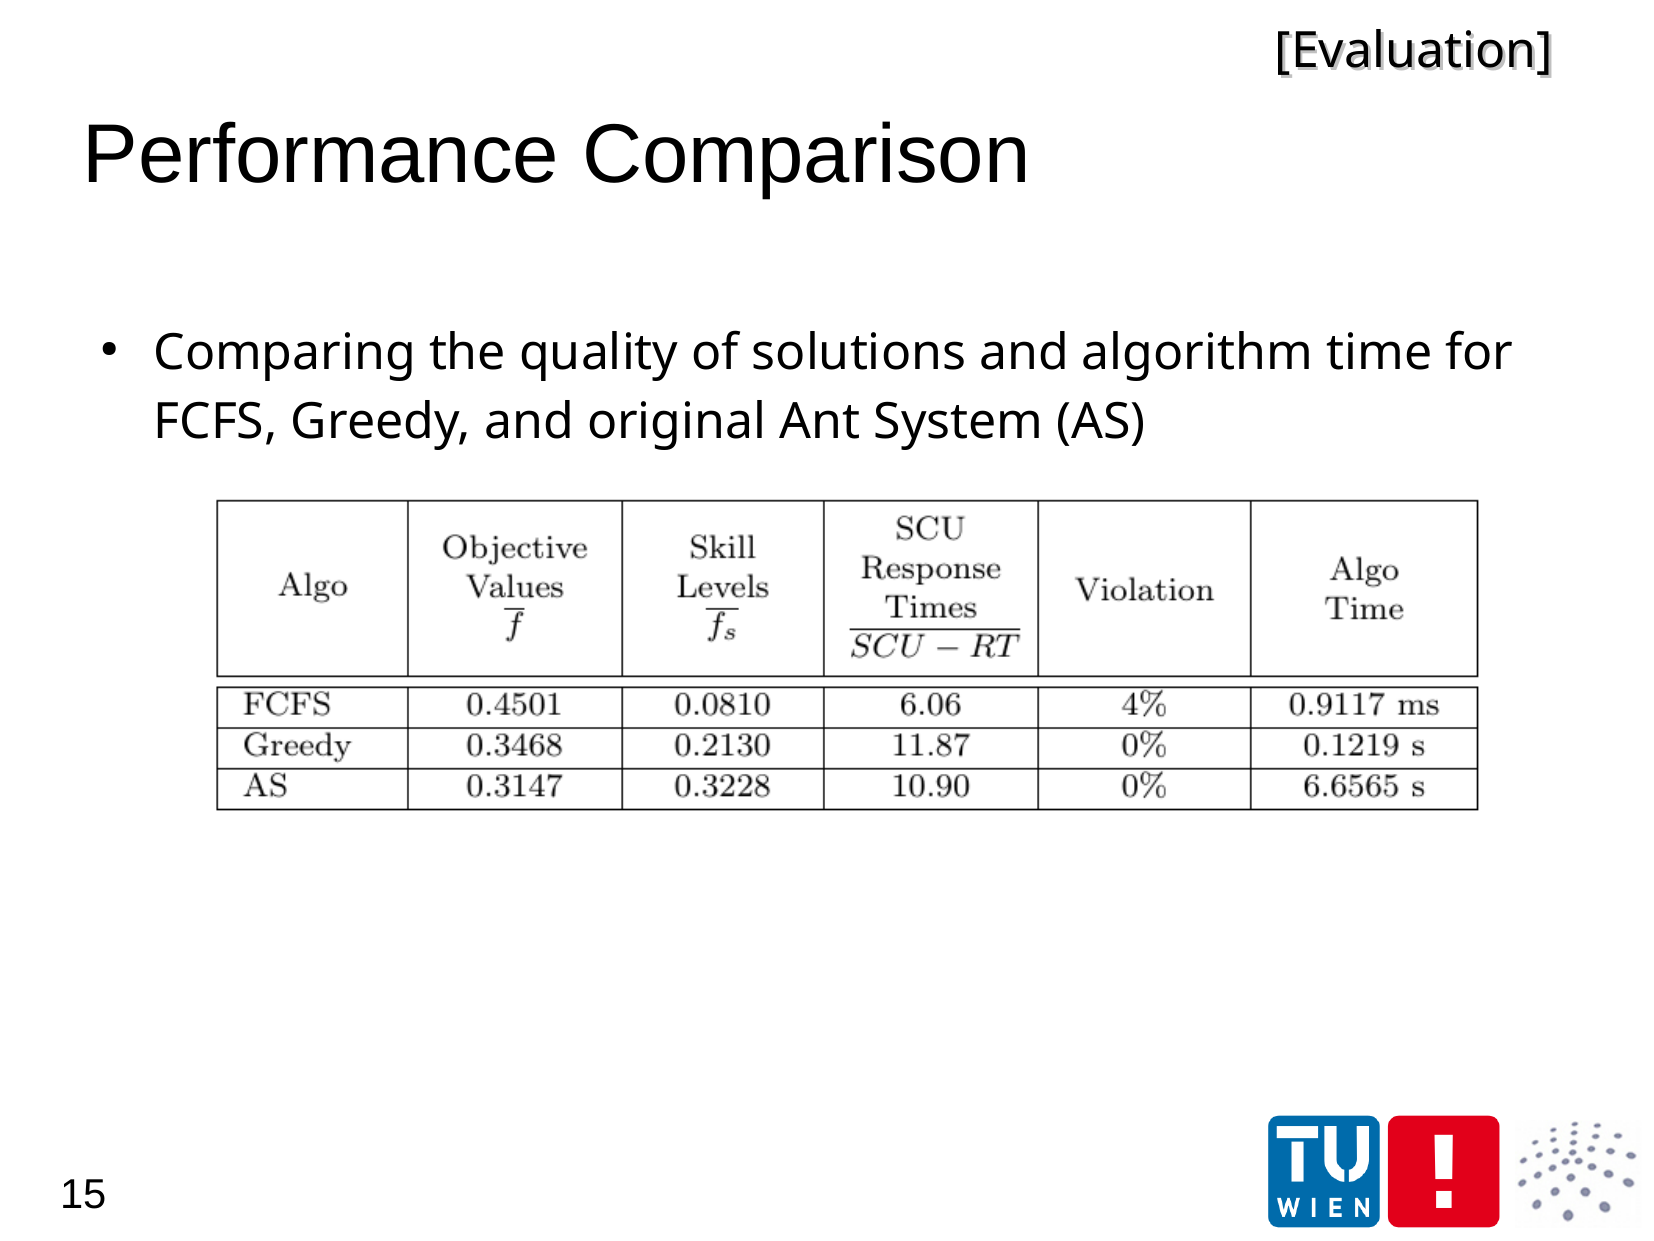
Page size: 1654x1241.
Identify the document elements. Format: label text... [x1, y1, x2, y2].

picture [1515, 1120, 1642, 1228]
list Comparing the quality of solutions and algorithm time for FCFS, Greedy, and original Ant System (AS) [82, 218, 1571, 599]
text_box [Evaluation] [1260, 6, 1591, 86]
title Performance Comparison [82, 73, 1571, 218]
picture [1261, 1110, 1507, 1234]
picture [212, 494, 1488, 820]
